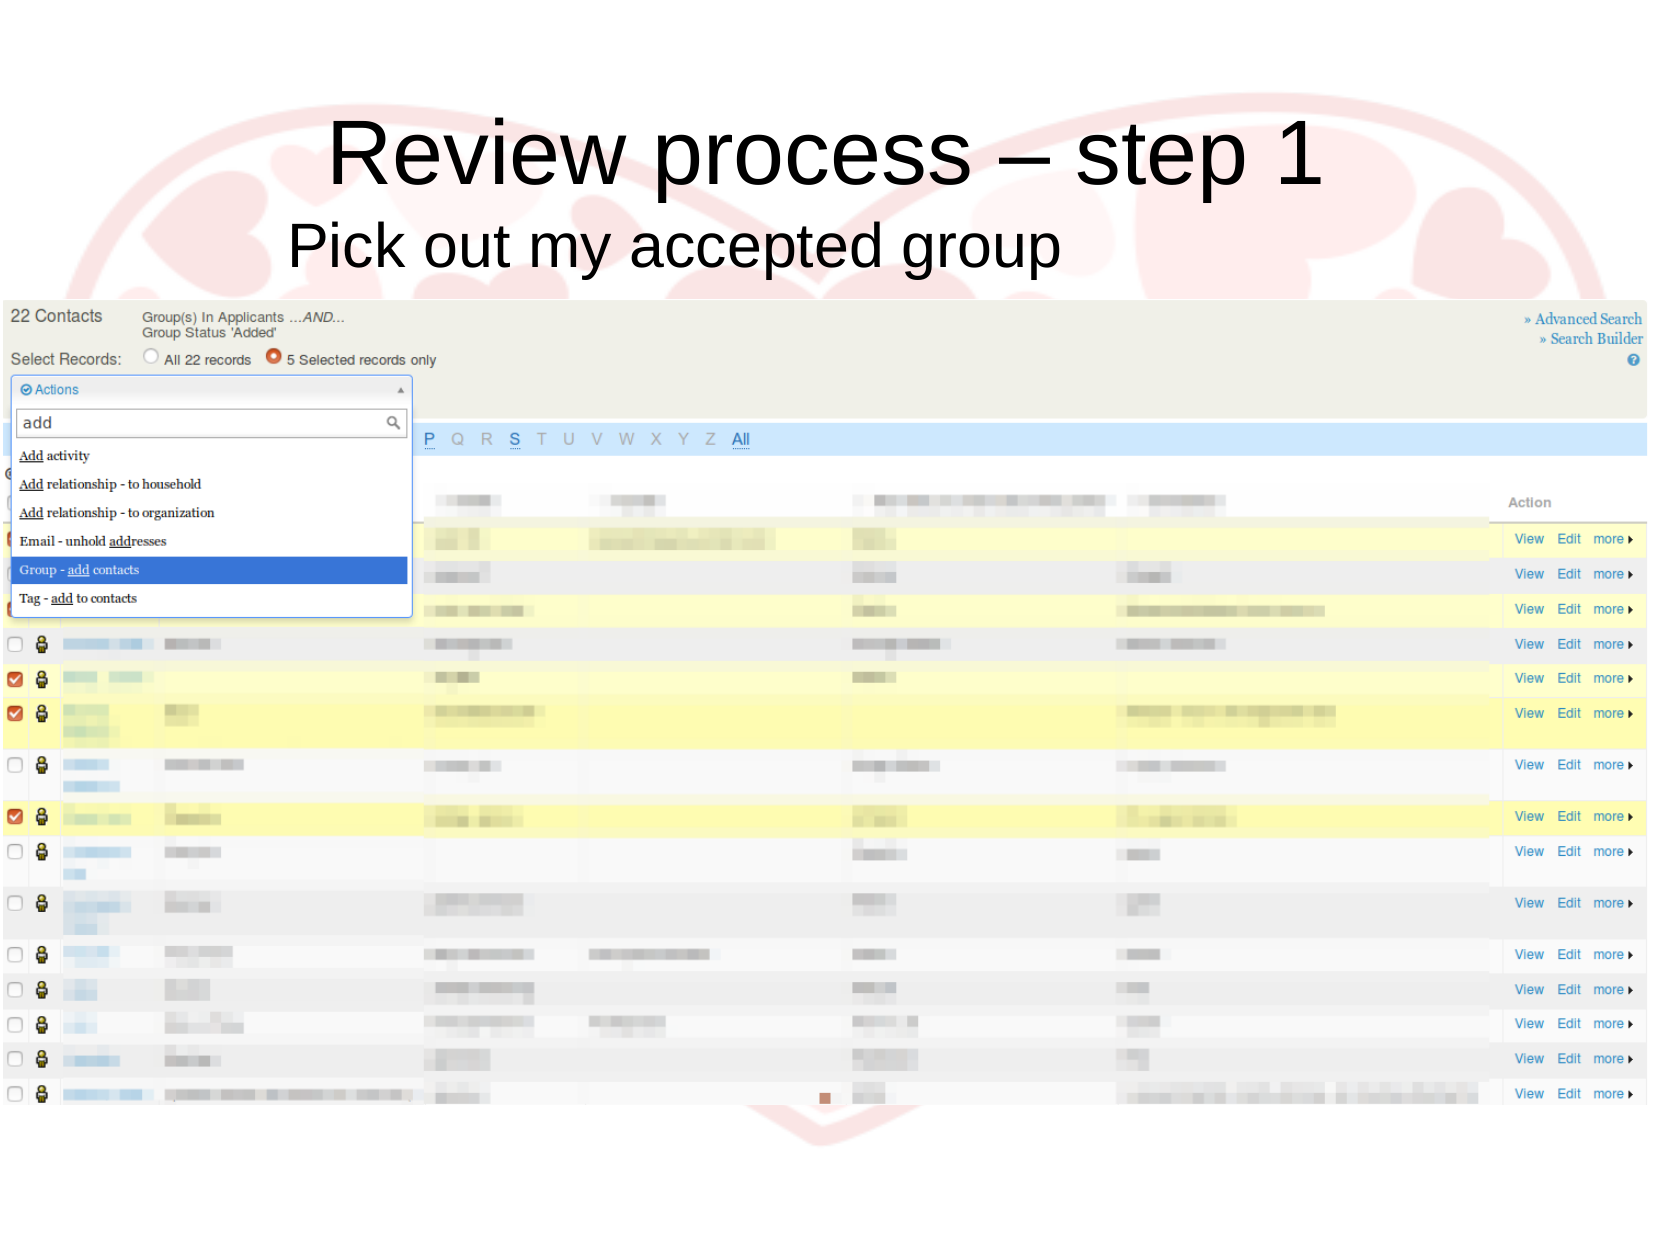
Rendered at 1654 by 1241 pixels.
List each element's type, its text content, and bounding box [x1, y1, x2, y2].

title Review process – step 1 [82, 49, 1571, 257]
text_box Pick out my accepted group [220, 210, 1066, 301]
picture [3, 299, 1653, 1106]
